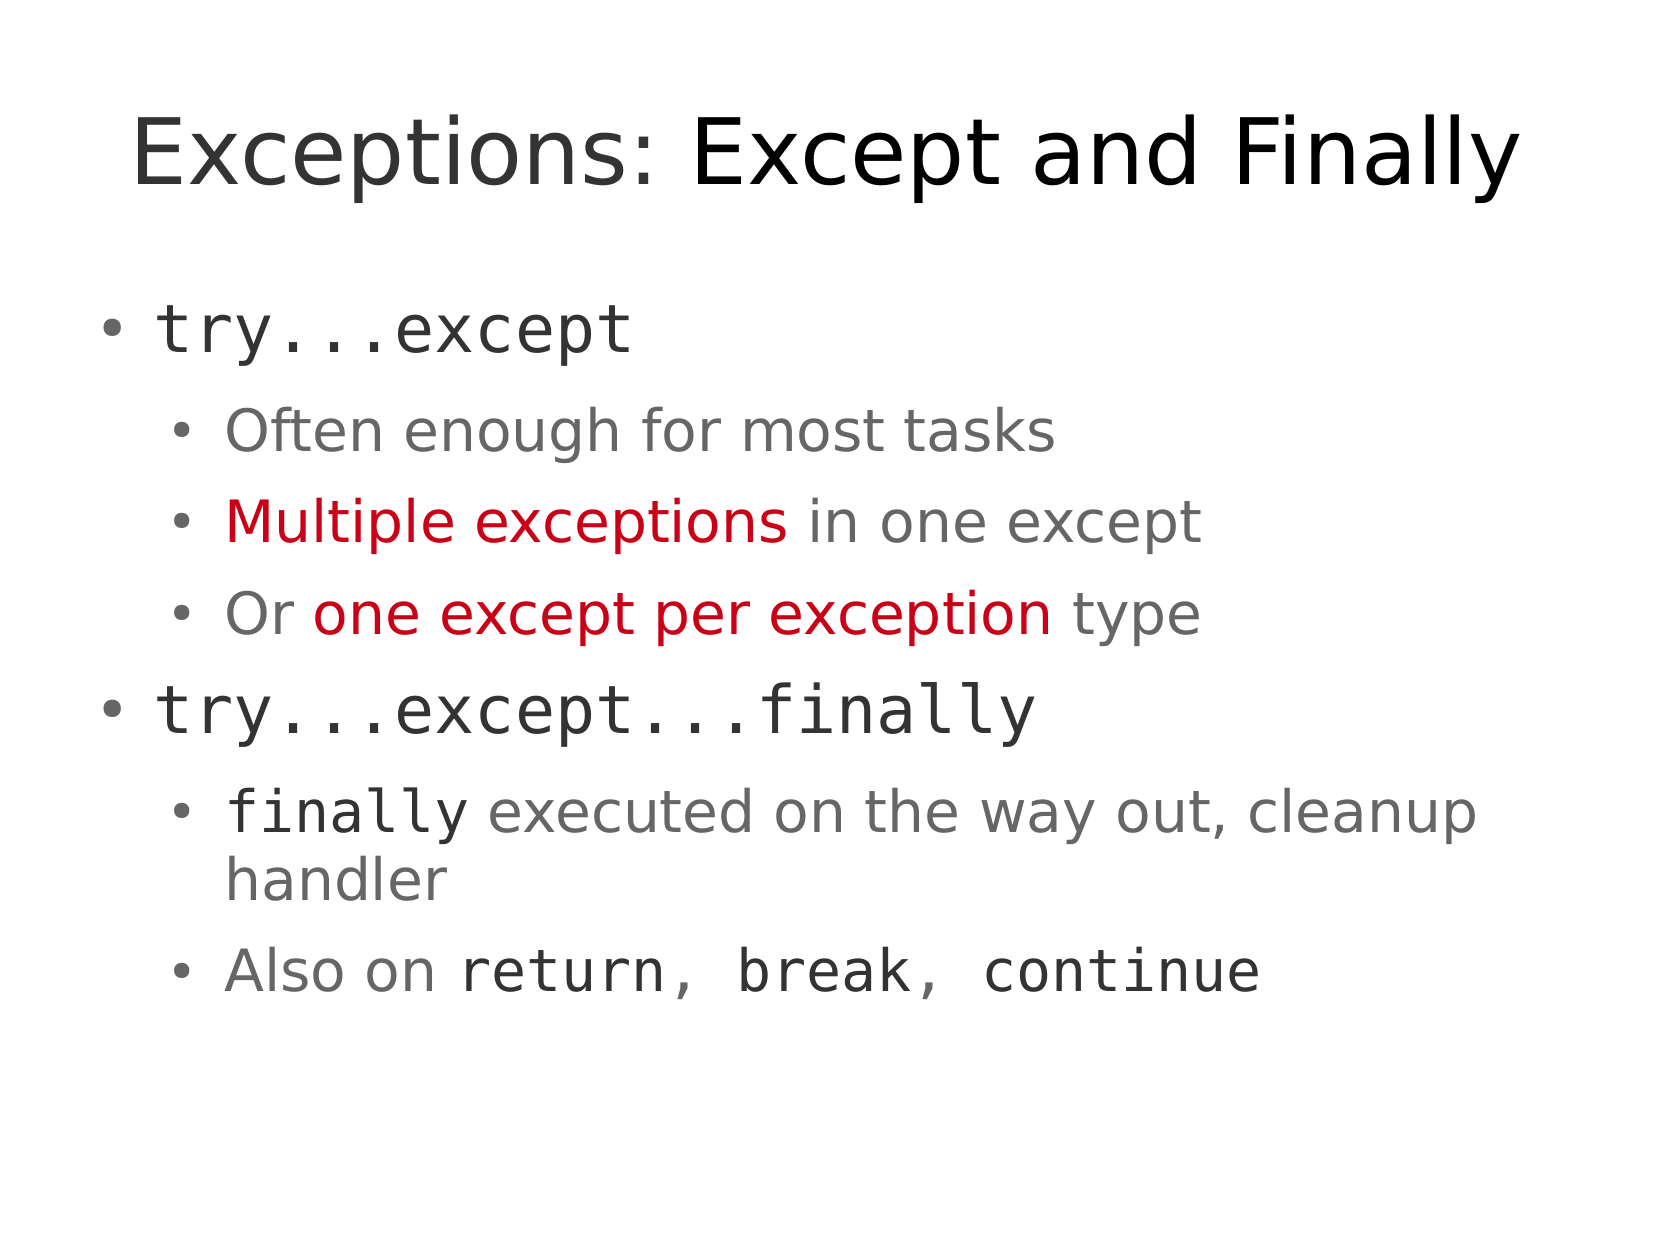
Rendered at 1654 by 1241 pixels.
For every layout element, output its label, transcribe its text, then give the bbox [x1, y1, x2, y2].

list try...except Often enough for most tasks Multiple exceptions in one except Or one except per exception type try...except...finally finally executed on the way out, cleanup handler Also on return, break, continue [82, 290, 1571, 1109]
title Exceptions: Except and Finally [82, 56, 1571, 250]
